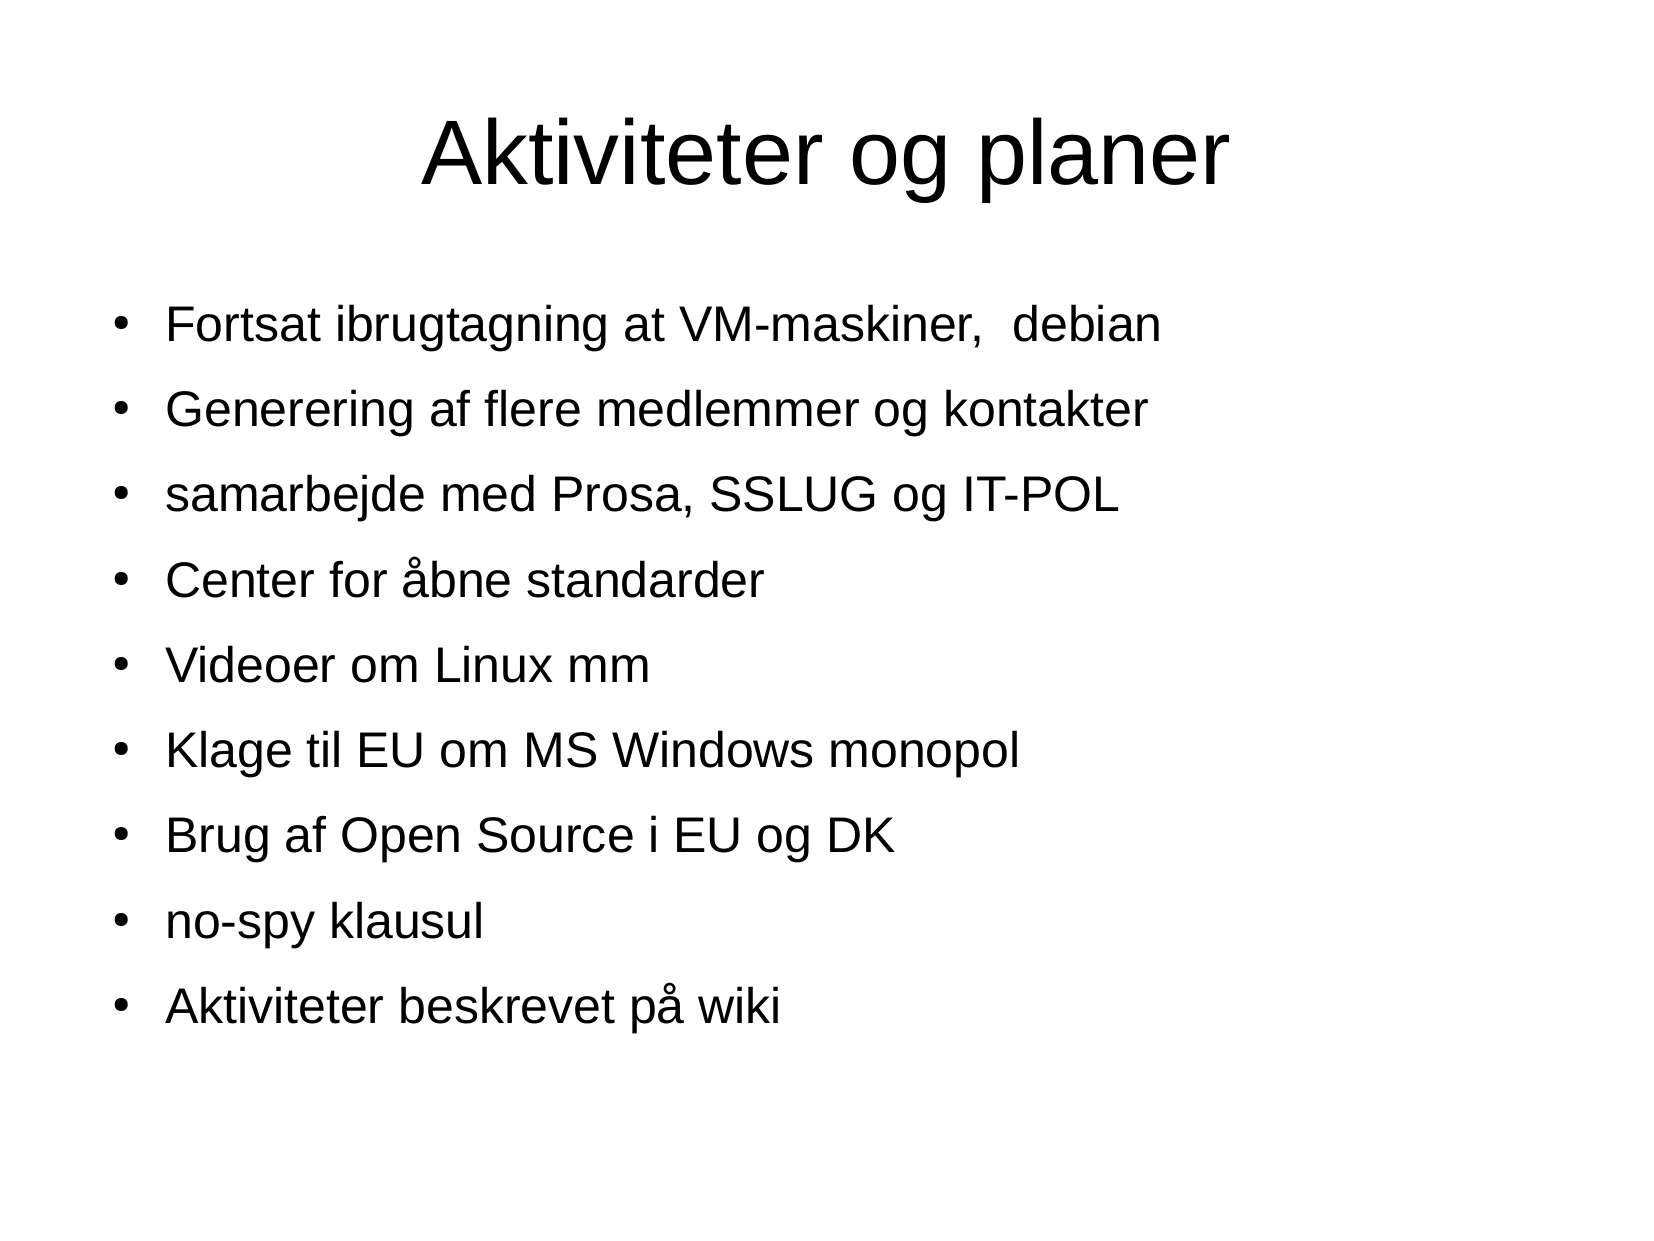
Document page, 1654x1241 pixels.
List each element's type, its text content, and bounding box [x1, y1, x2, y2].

title Aktiviteter og planer [82, 56, 1571, 250]
list Fortsat ibrugtagning at VM-maskiner, debian Generering af flere medlemmer og kontakter samarbejde med Prosa, SSLUG og IT-POL Center for åbne standarder Videoer om Linux mm Klage til EU om MS Windows monopol Brug af Open Source i EU og DK no-spy klausul Aktiviteter beskrevet på wiki [94, 296, 1583, 1100]
